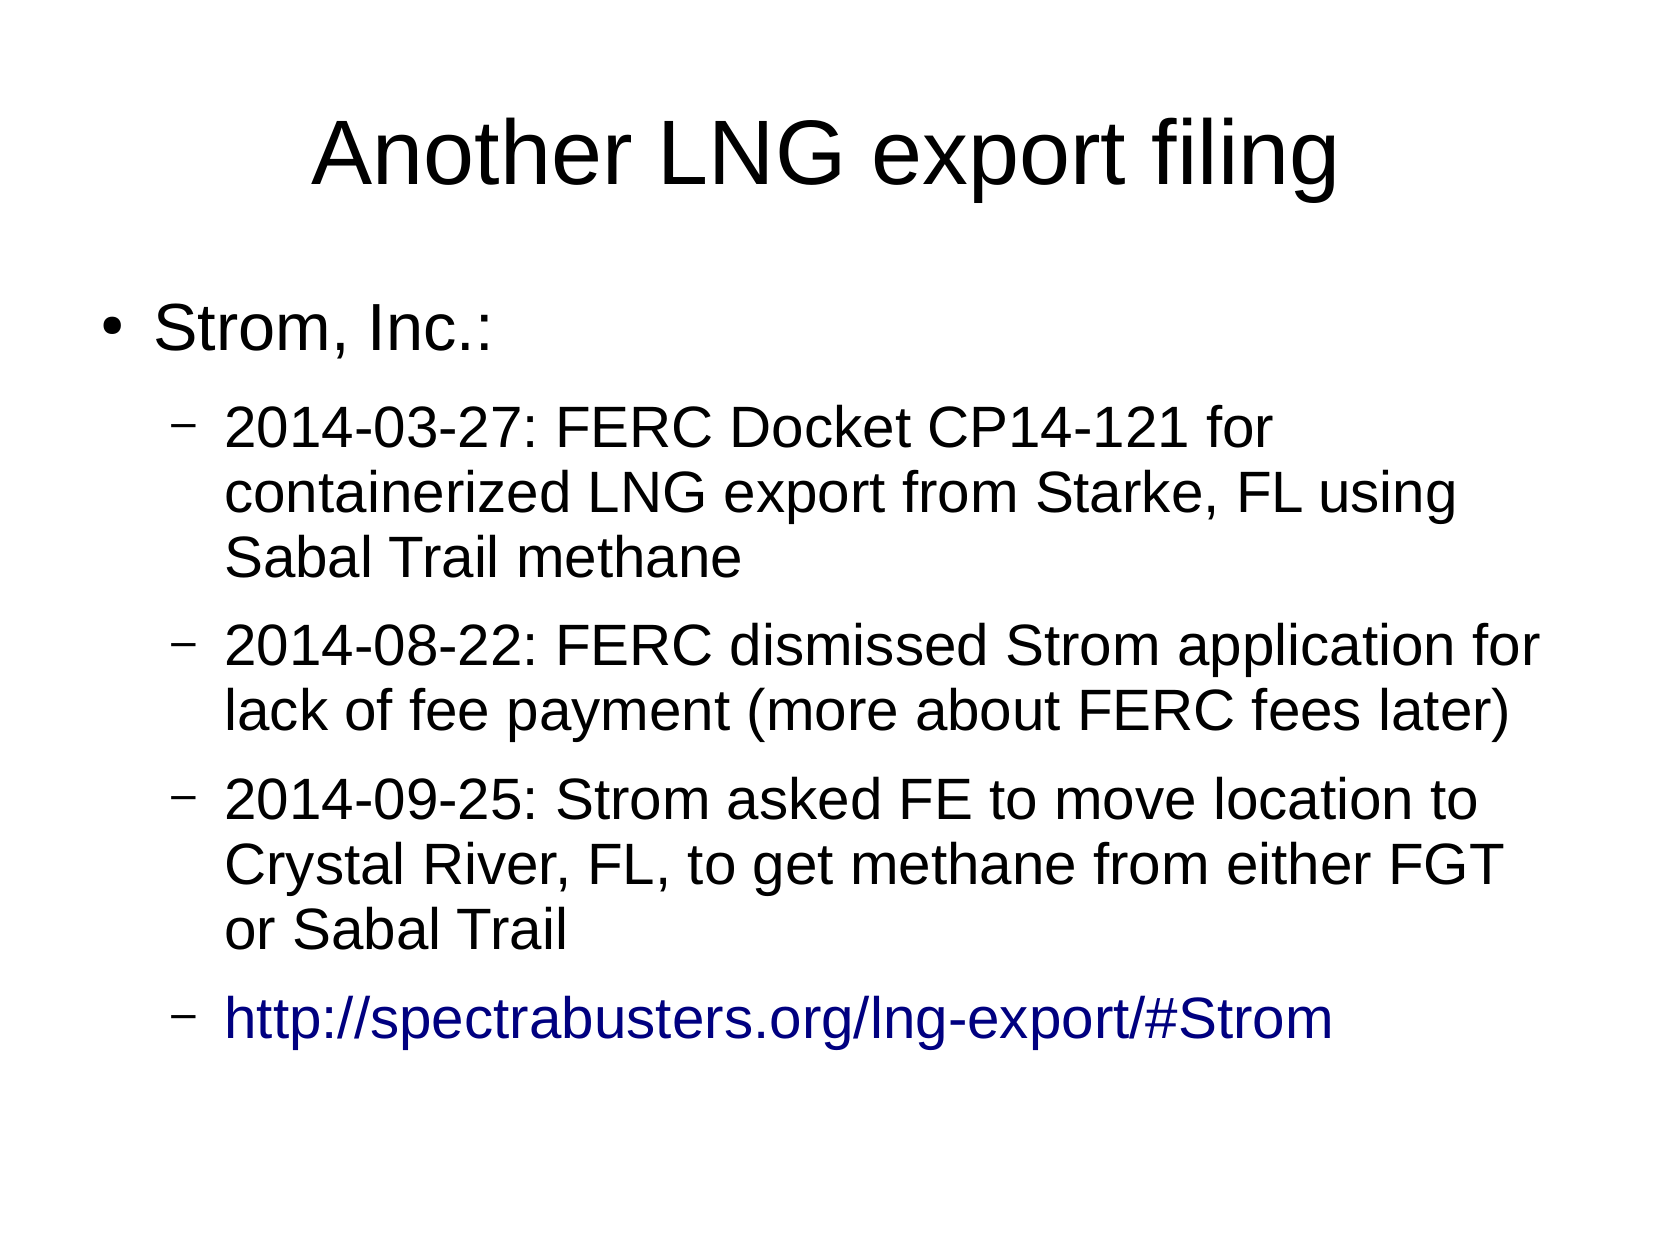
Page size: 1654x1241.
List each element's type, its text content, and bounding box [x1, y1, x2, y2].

list Strom, Inc.: 2014-03-27: FERC Docket CP14-121 for containerized LNG export from Starke, FL using Sabal Trail methane 2014-08-22: FERC dismissed Strom application for lack of fee payment (more about FERC fees later) 2014-09-25: Strom asked FE to move location to Crystal River, FL, to get methane from either FGT or Sabal Trail http://spectrabusters.org/lng-export/#Strom [82, 290, 1571, 1111]
title Another LNG export filing [82, 49, 1571, 257]
